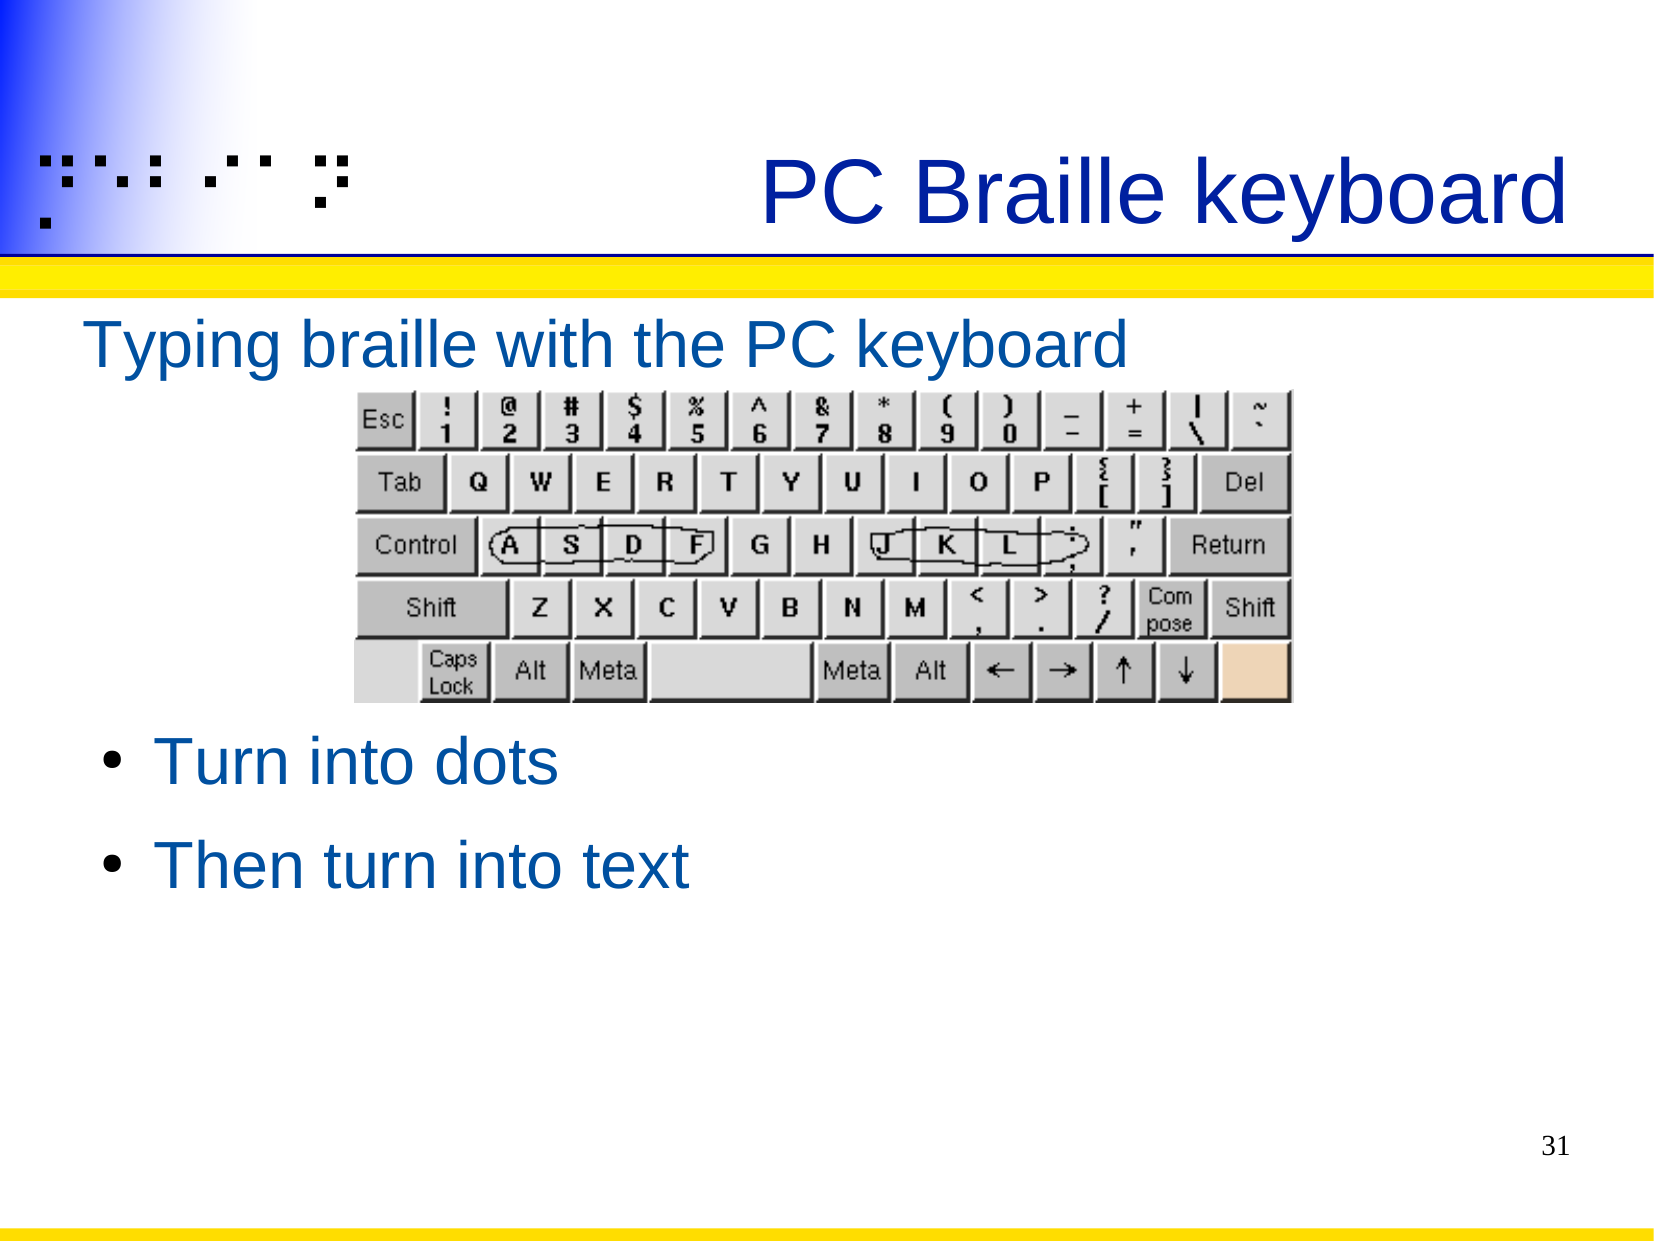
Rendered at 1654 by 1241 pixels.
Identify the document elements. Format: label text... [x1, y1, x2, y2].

title PC Braille keyboard [372, 126, 1571, 257]
picture [354, 389, 1294, 703]
list Typing braille with the PC keyboard Turn into dots Then turn into text [82, 307, 1571, 1126]
